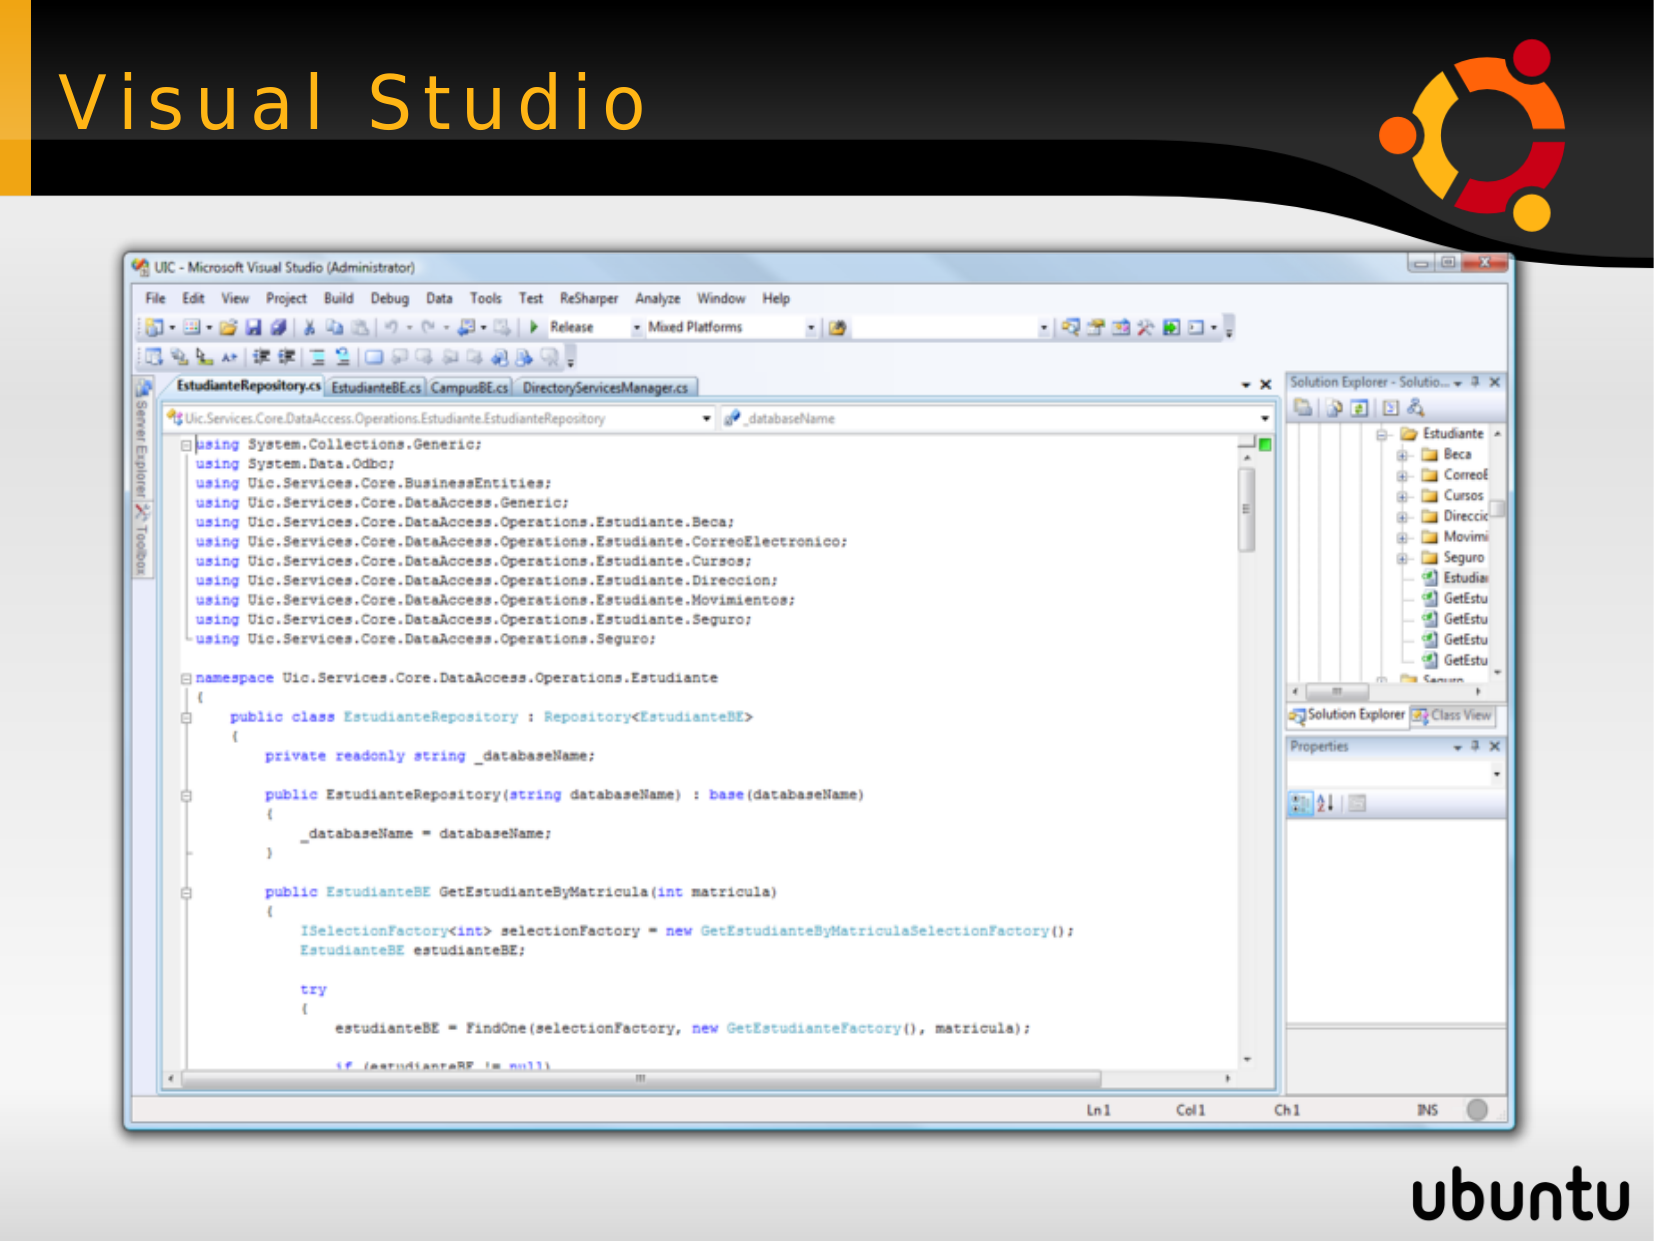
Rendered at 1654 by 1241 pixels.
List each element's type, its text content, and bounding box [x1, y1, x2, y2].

picture [0, 0, 1654, 1241]
title Visual Studio [59, 36, 1270, 171]
